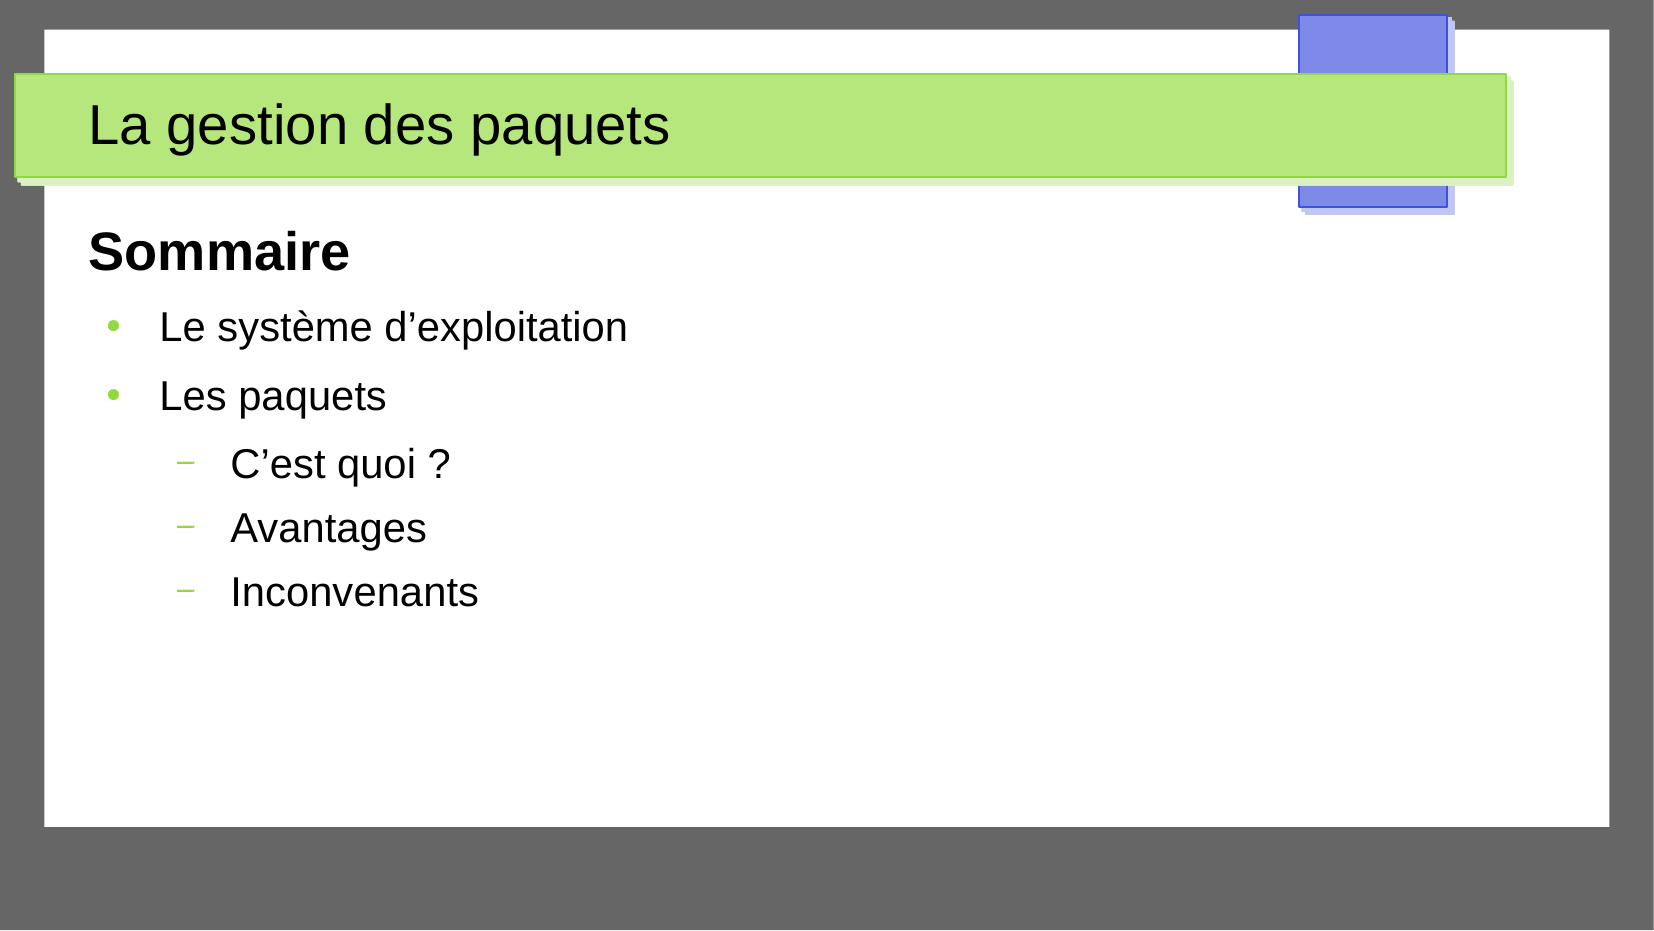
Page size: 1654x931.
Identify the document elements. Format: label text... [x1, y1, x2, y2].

title La gestion des paquets [88, 73, 1506, 178]
list Sommaire Le système d’exploitation Les paquets C’est quoi ? Avantages Inconvenants [88, 221, 1565, 813]
